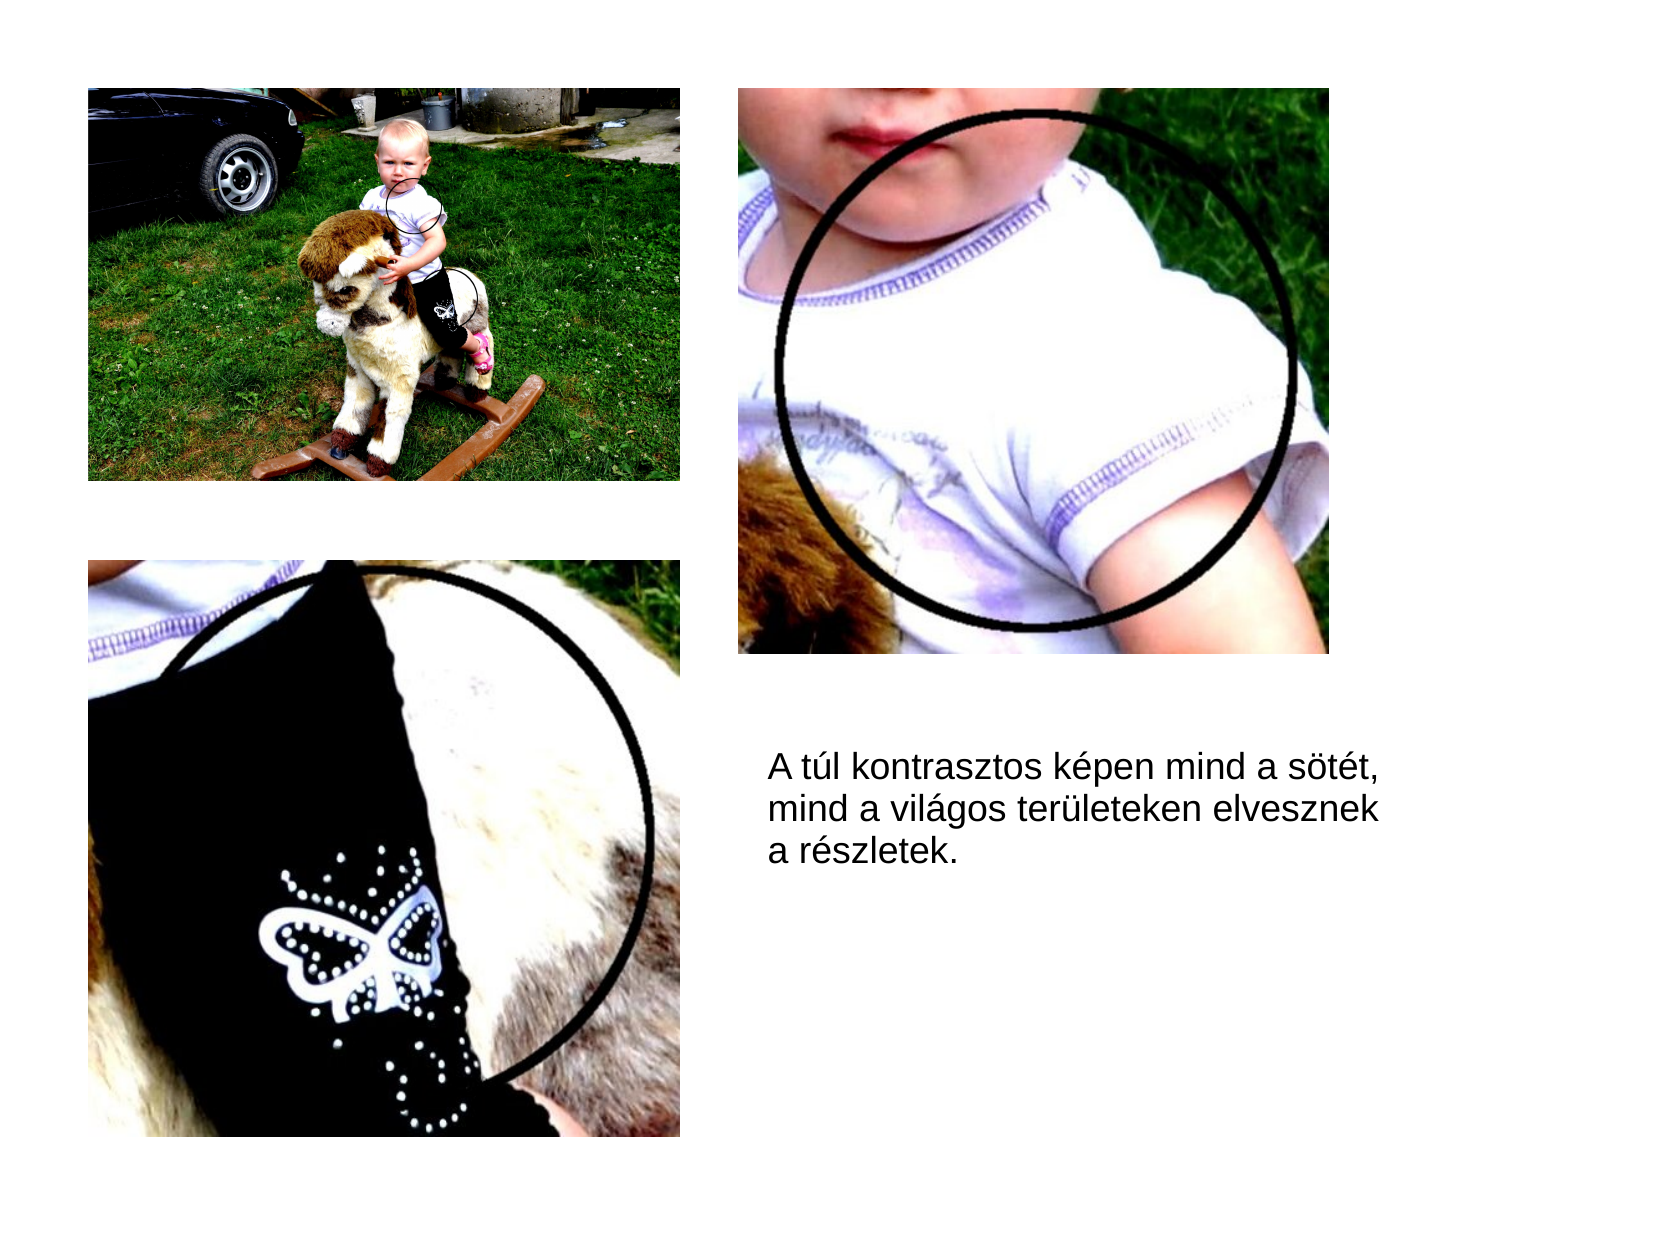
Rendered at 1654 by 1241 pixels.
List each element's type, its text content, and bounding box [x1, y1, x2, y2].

text_box A túl kontrasztos képen mind a sötét, mind a világos területeken elvesznek a részletek. [752, 738, 1433, 914]
picture [88, 88, 680, 481]
picture [88, 560, 680, 1137]
picture [738, 88, 1329, 654]
